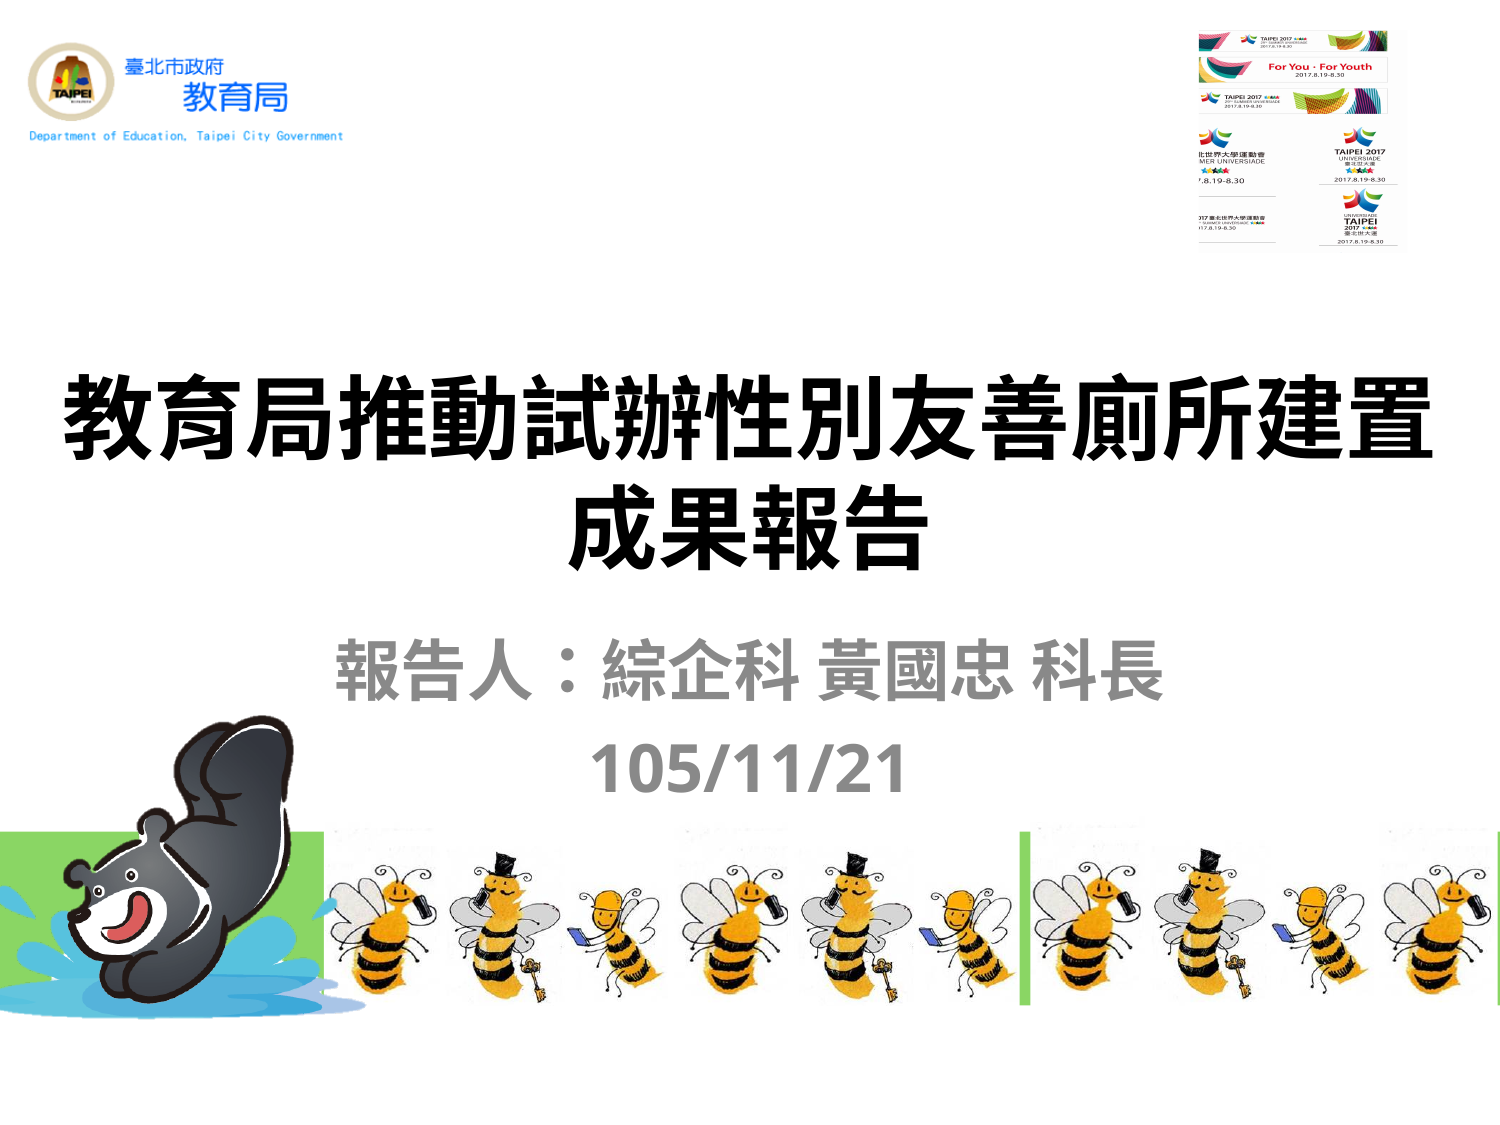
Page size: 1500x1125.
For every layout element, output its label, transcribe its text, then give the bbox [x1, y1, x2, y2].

text_box [1020, 832, 1030, 1005]
picture [0, 27, 367, 165]
picture [1198, 30, 1408, 253]
title 教育局推動試辦性別友善廁所建置成果報告 [35, 349, 1465, 592]
picture [0, 663, 1020, 1057]
picture [1030, 810, 1498, 1006]
subtitle 報告人：綜企科 黃國忠 科長 105/11/21 [225, 621, 1276, 832]
